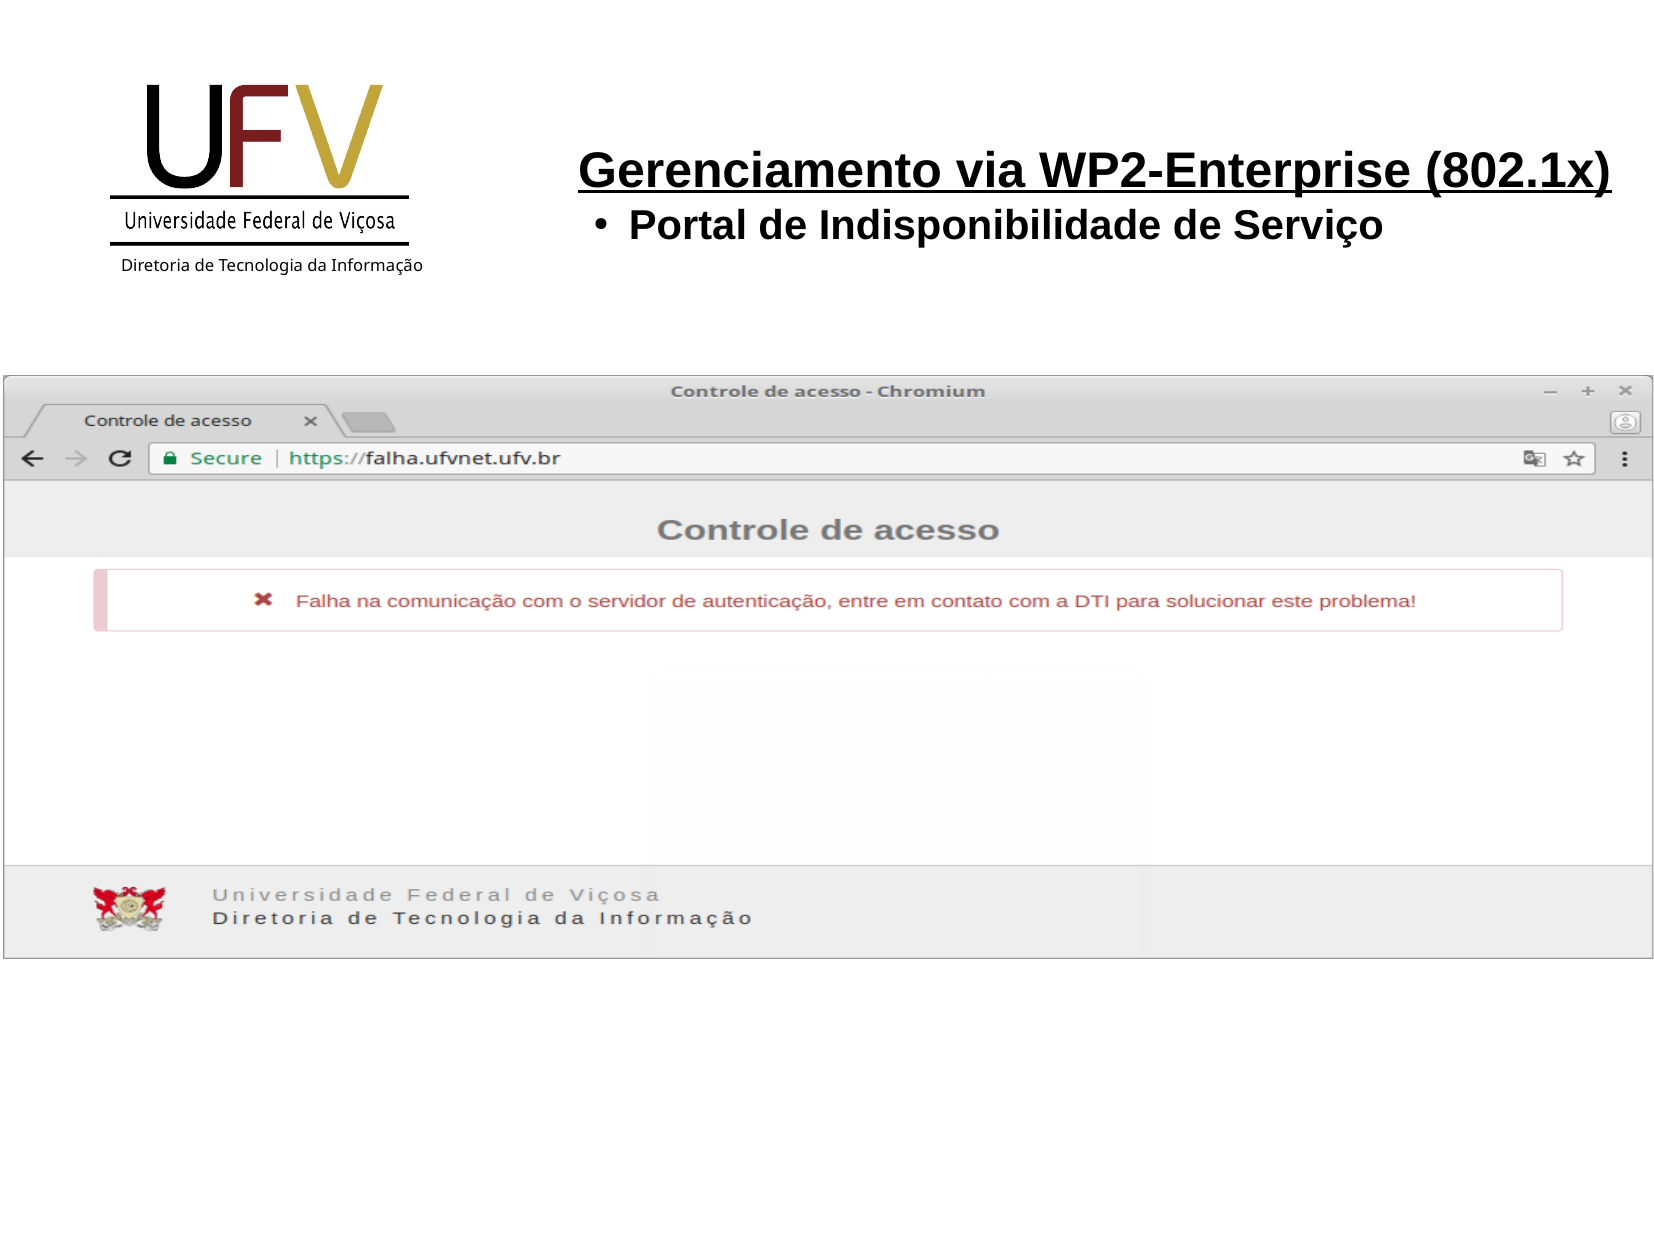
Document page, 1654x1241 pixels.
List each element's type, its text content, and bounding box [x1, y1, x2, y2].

text_box Portal de Indisponibilidade de Serviço [578, 194, 1654, 256]
picture [3, 375, 1654, 959]
text_box Diretoria de Tecnologia da Informação [409, 246, 443, 280]
picture [110, 47, 409, 283]
title Gerenciamento via WP2-Enterprise (802.1x) [578, 141, 1630, 254]
